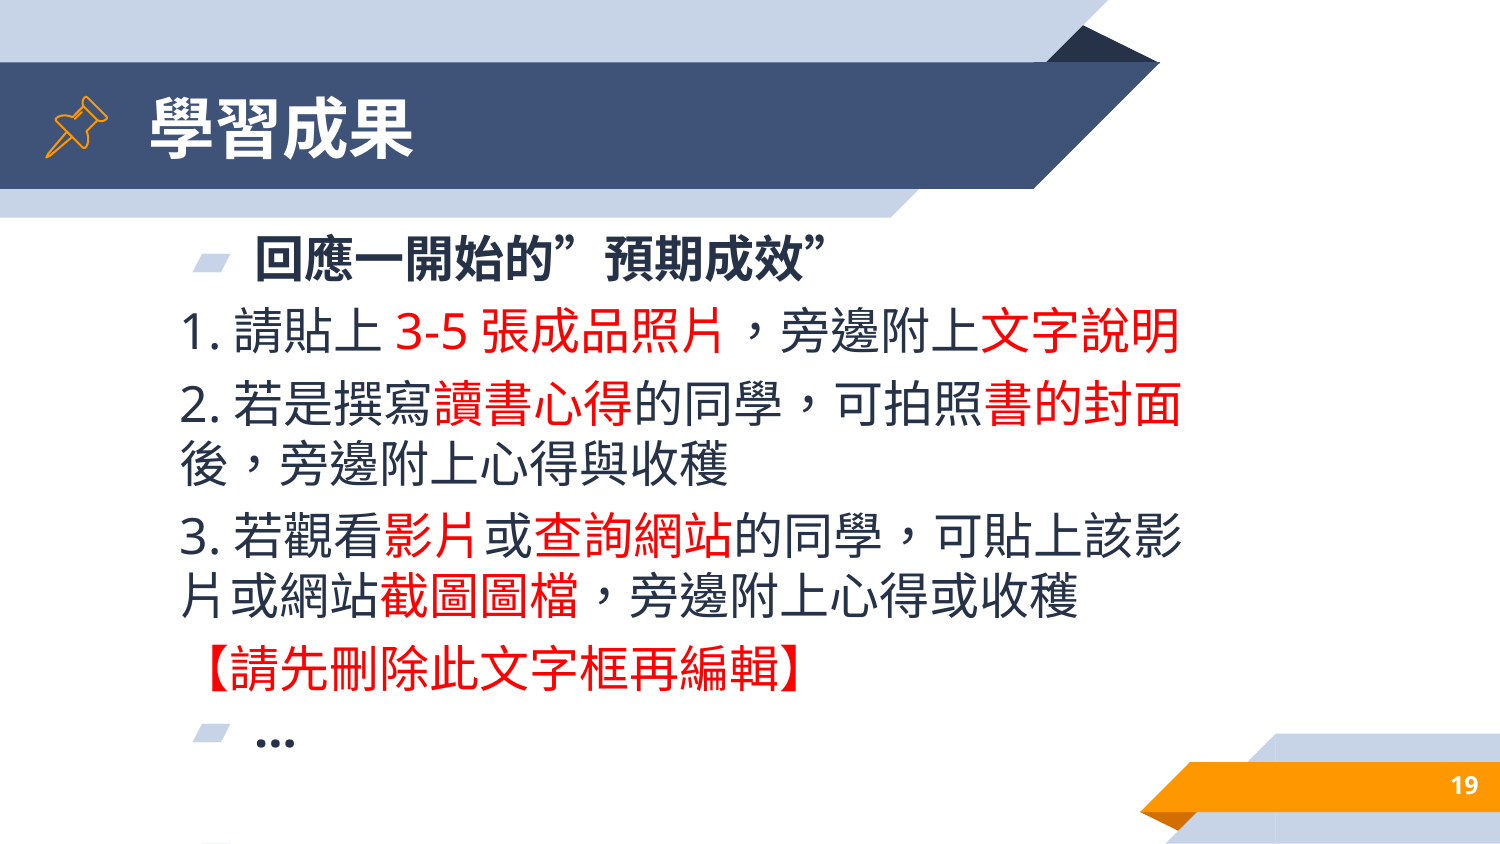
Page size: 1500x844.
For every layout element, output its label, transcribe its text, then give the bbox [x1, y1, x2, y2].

title 學習成果 [133, 64, 1035, 190]
slide_number <編號> [1249, 760, 1494, 813]
list 回應一開始的”預期成效” 1.請貼上3-5張成品照片，旁邊附上文字說明 2.若是撰寫讀書心得的同學，可拍照書的封面後，旁邊附上心得與收穫 3.若觀看影片或查詢網站的同學，可貼上該影片或網站截圖圖檔，旁邊附上心得或收穫 【請先刪除此文字框再編輯】 … … [164, 427, 1236, 678]
